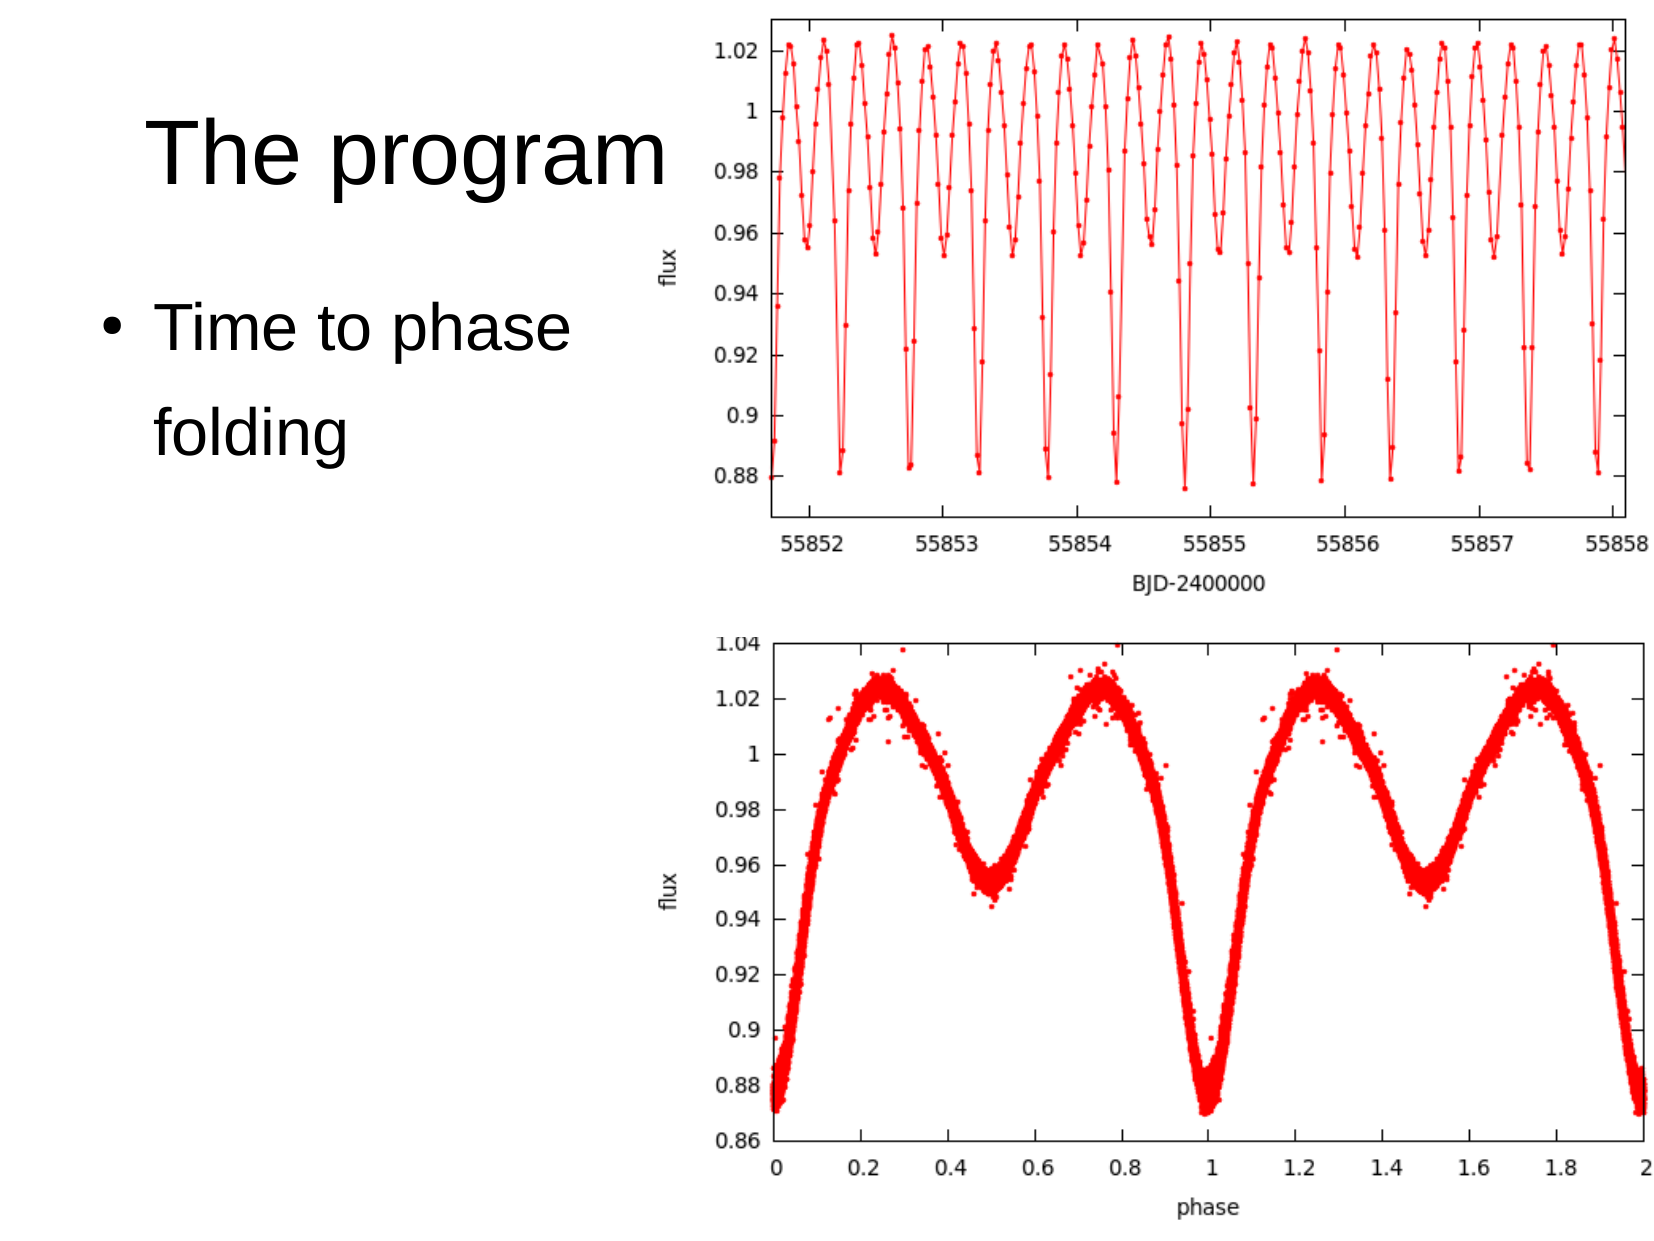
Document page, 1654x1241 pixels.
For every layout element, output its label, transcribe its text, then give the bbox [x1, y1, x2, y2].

picture [649, 637, 1654, 1239]
title The program [82, 49, 733, 257]
picture [649, 13, 1654, 615]
list Time to phase folding [82, 290, 1538, 1010]
